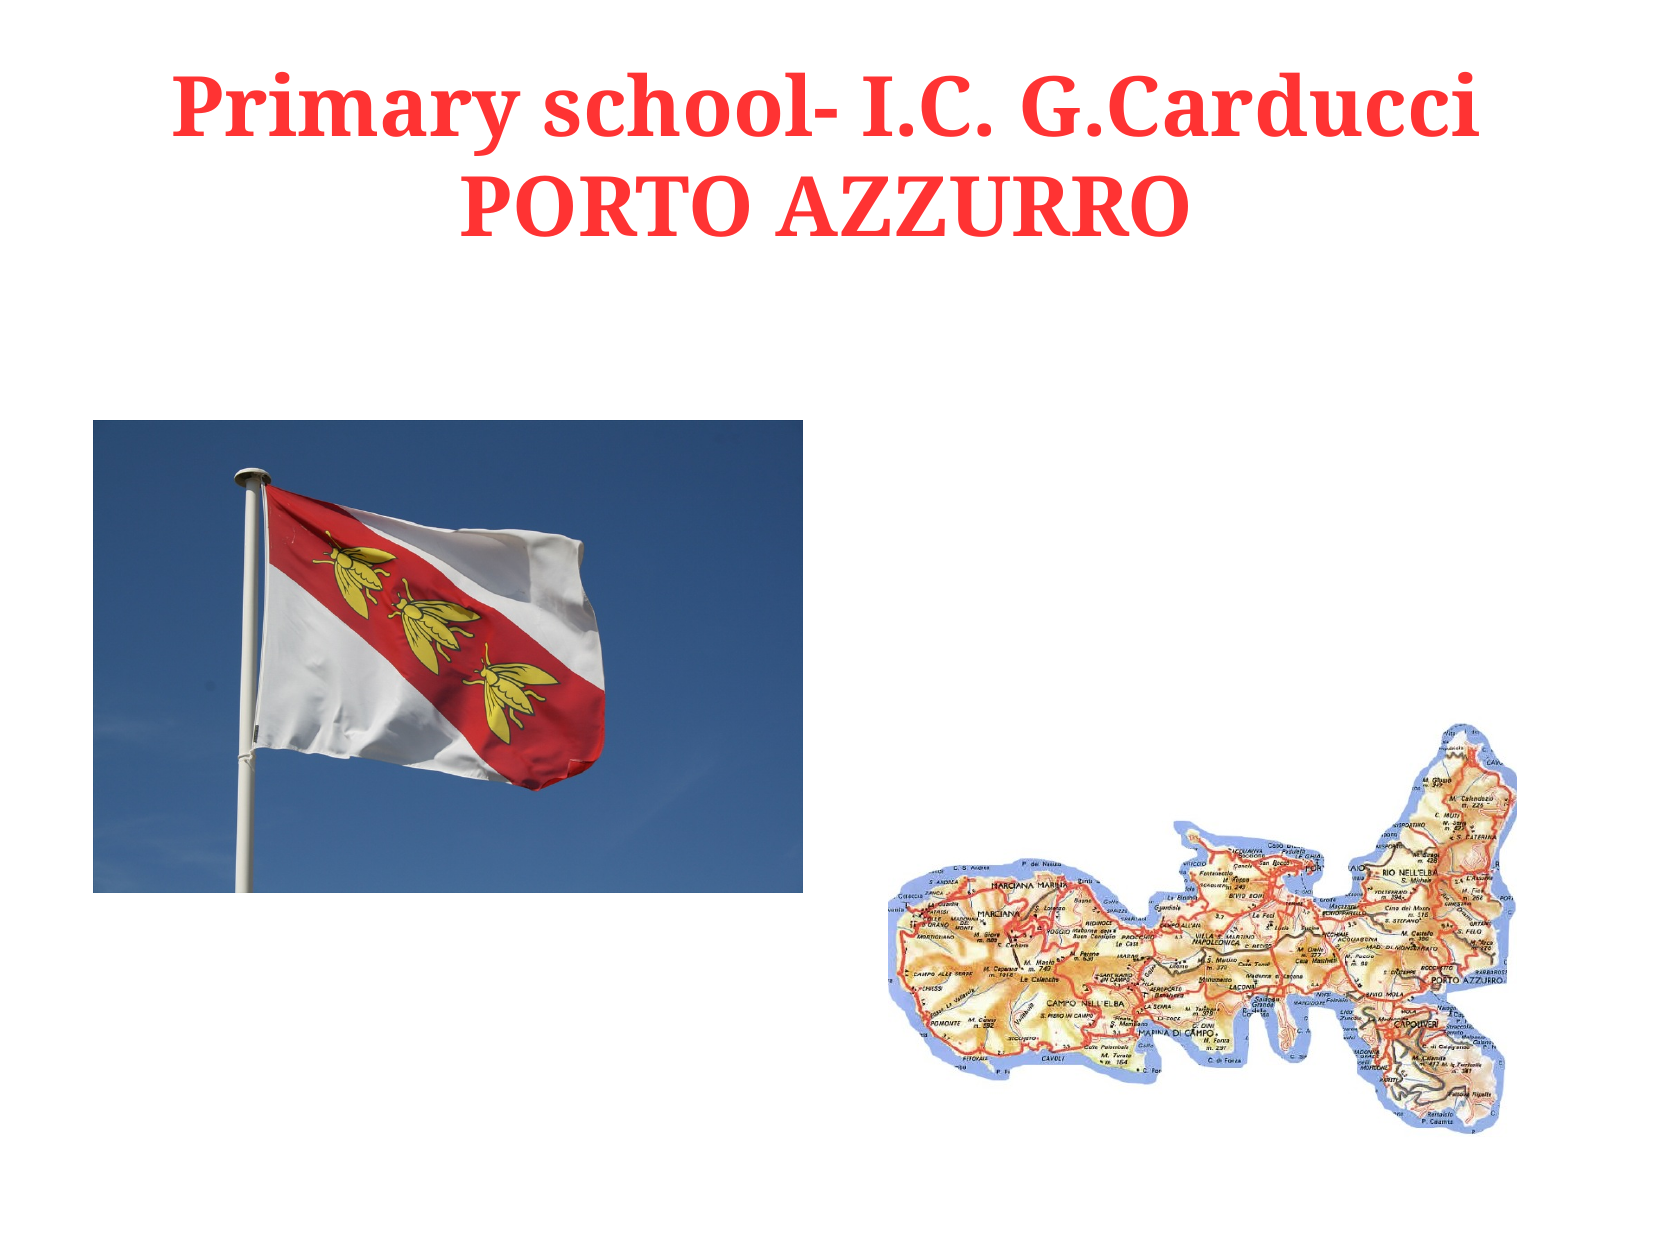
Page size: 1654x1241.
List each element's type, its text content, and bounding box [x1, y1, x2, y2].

picture [93, 420, 803, 893]
title Primary school- I.C. G.Carducci PORTO AZZURRO [82, 24, 1571, 282]
picture [888, 705, 1517, 1155]
